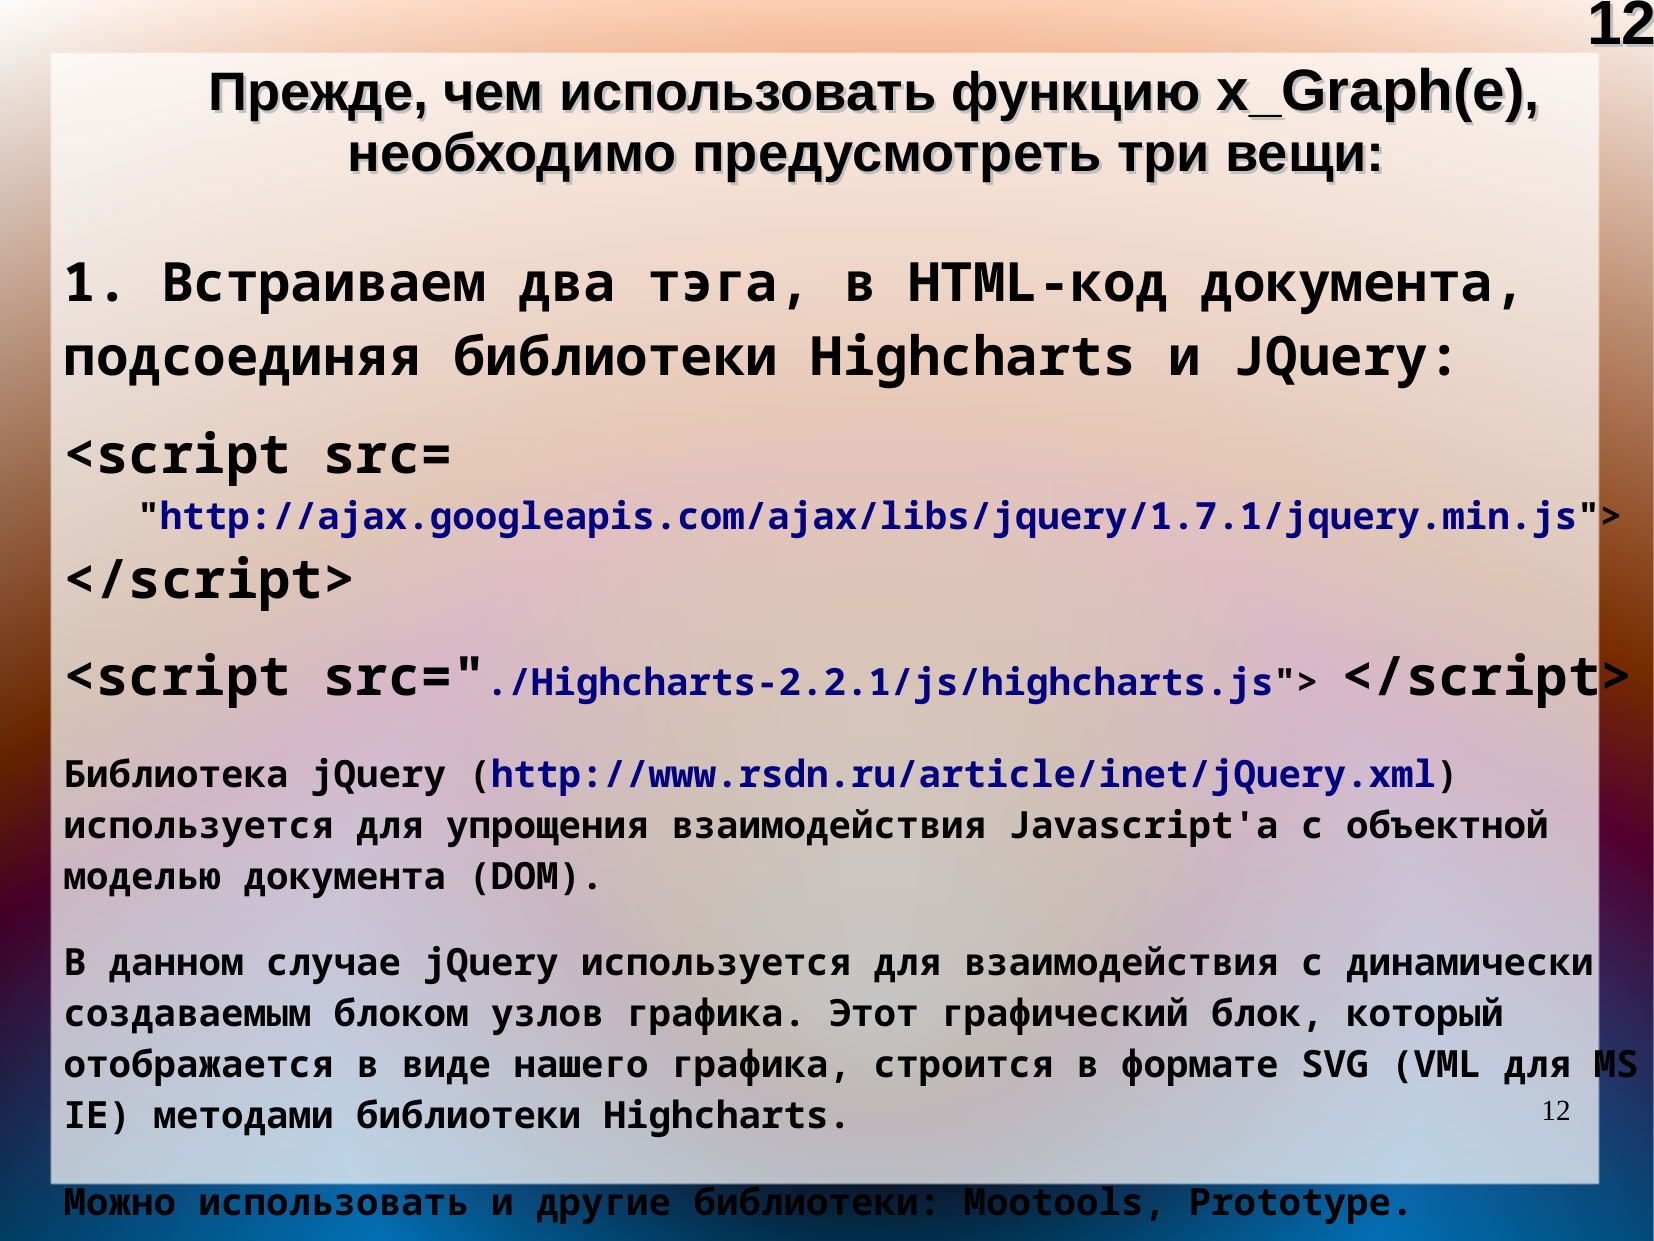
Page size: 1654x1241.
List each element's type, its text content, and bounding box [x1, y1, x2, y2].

text_box 1. Встраиваем два тэга, в HTML-код документа, подсоединяя библиотеки Highcharts и JQuery: <script src= "http://ajax.googleapis.com/ajax/libs/jquery/1.7.1/jquery.min.js"> </script> <script src="./Highcharts-2.2.1/js/highcharts.js"> </script> Библиотека jQuery (http://www.rsdn.ru/article/inet/jQuery.xml) используется для упрощения взаимодействия Javascript'а с объектной моделью документа (DOM). В данном случае jQuery используется для взаимодействия с динамически создаваемым блоком узлов графика. Этот графический блок, который отображается в виде нашего графика, строится в формате SVG (VML для MS IE) методами библиотеки Highcharts. Можно использовать и другие библиотеки: Mootools, Prototype. [48, 236, 1654, 1211]
text_box <номер> Прежде, чем использовать функцию x_Graph(e), необходимо предусмотреть три вещи: [77, 0, 1654, 191]
picture [0, 0, 1654, 1241]
